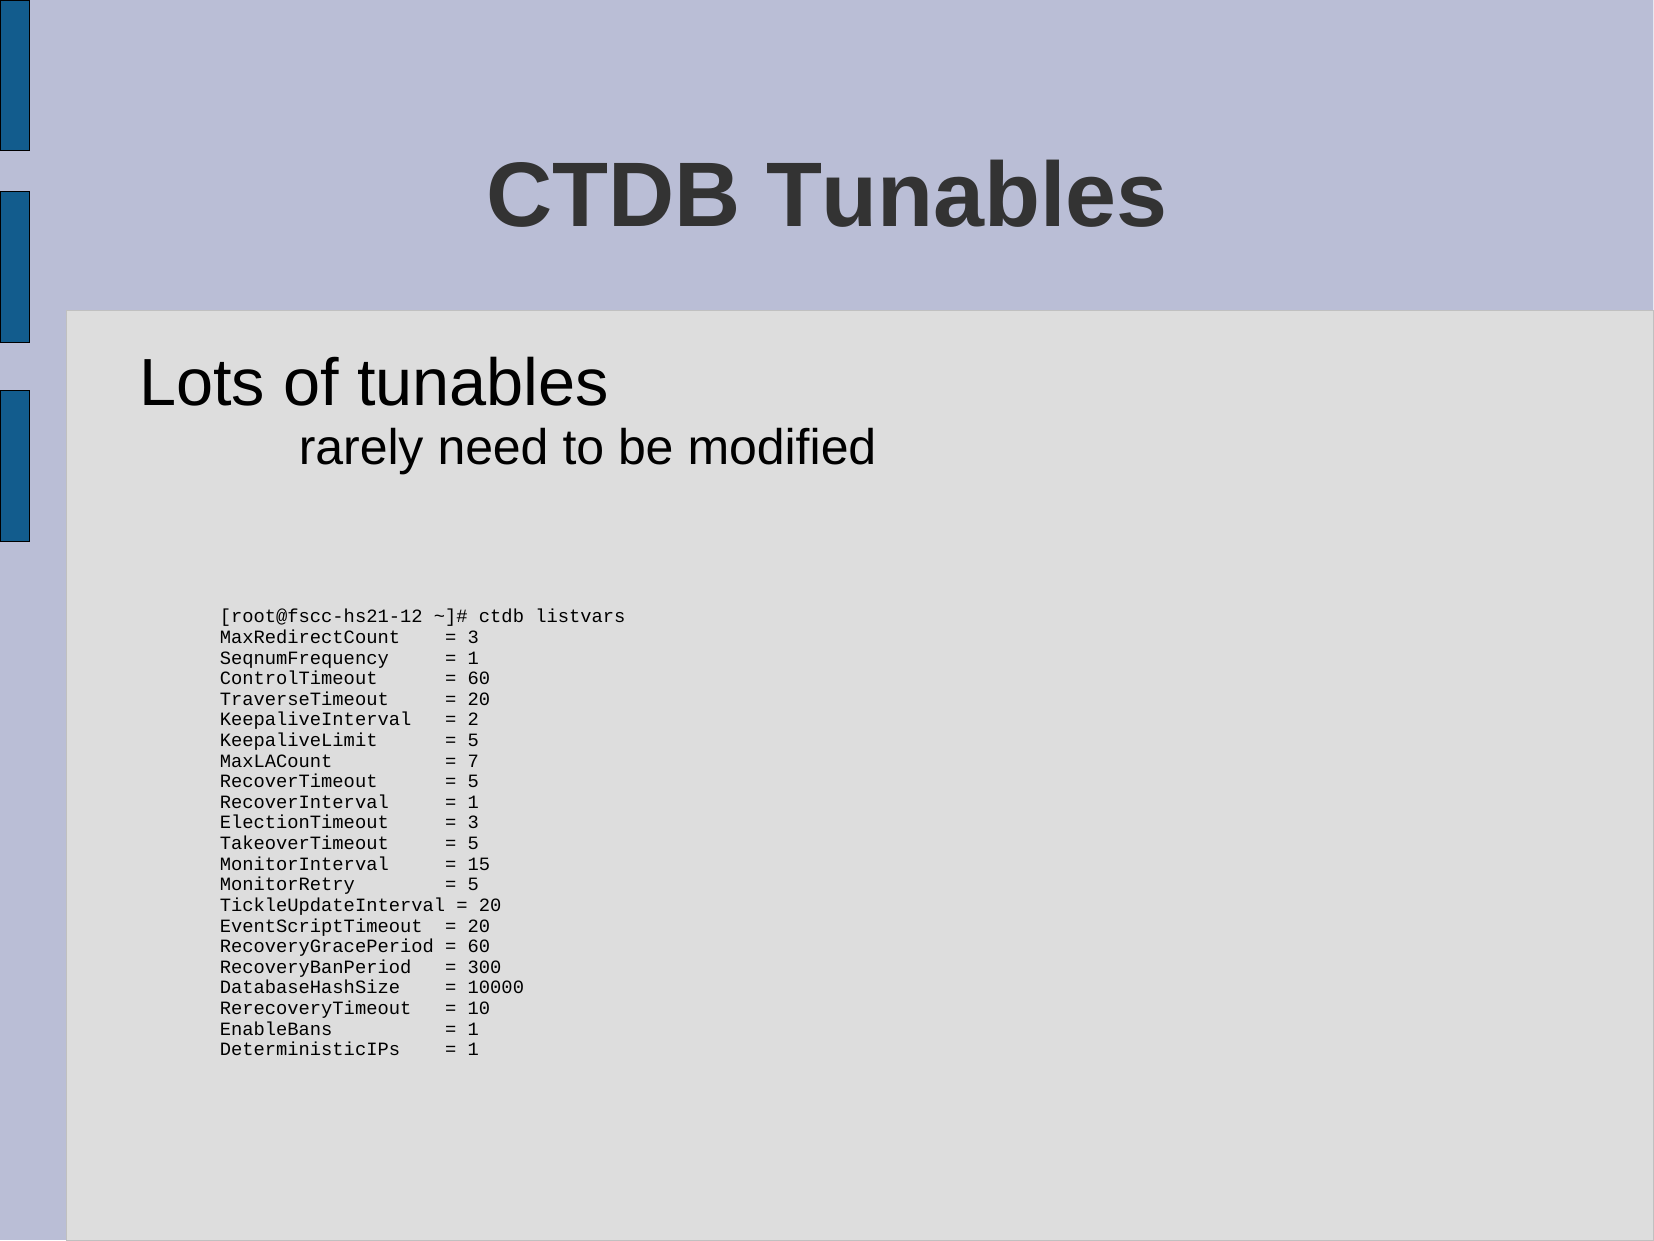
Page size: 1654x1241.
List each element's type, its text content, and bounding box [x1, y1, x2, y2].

title CTDB Tunables [121, 91, 1534, 299]
list Lots of tunables rarely need to be modified [121, 344, 1534, 1112]
